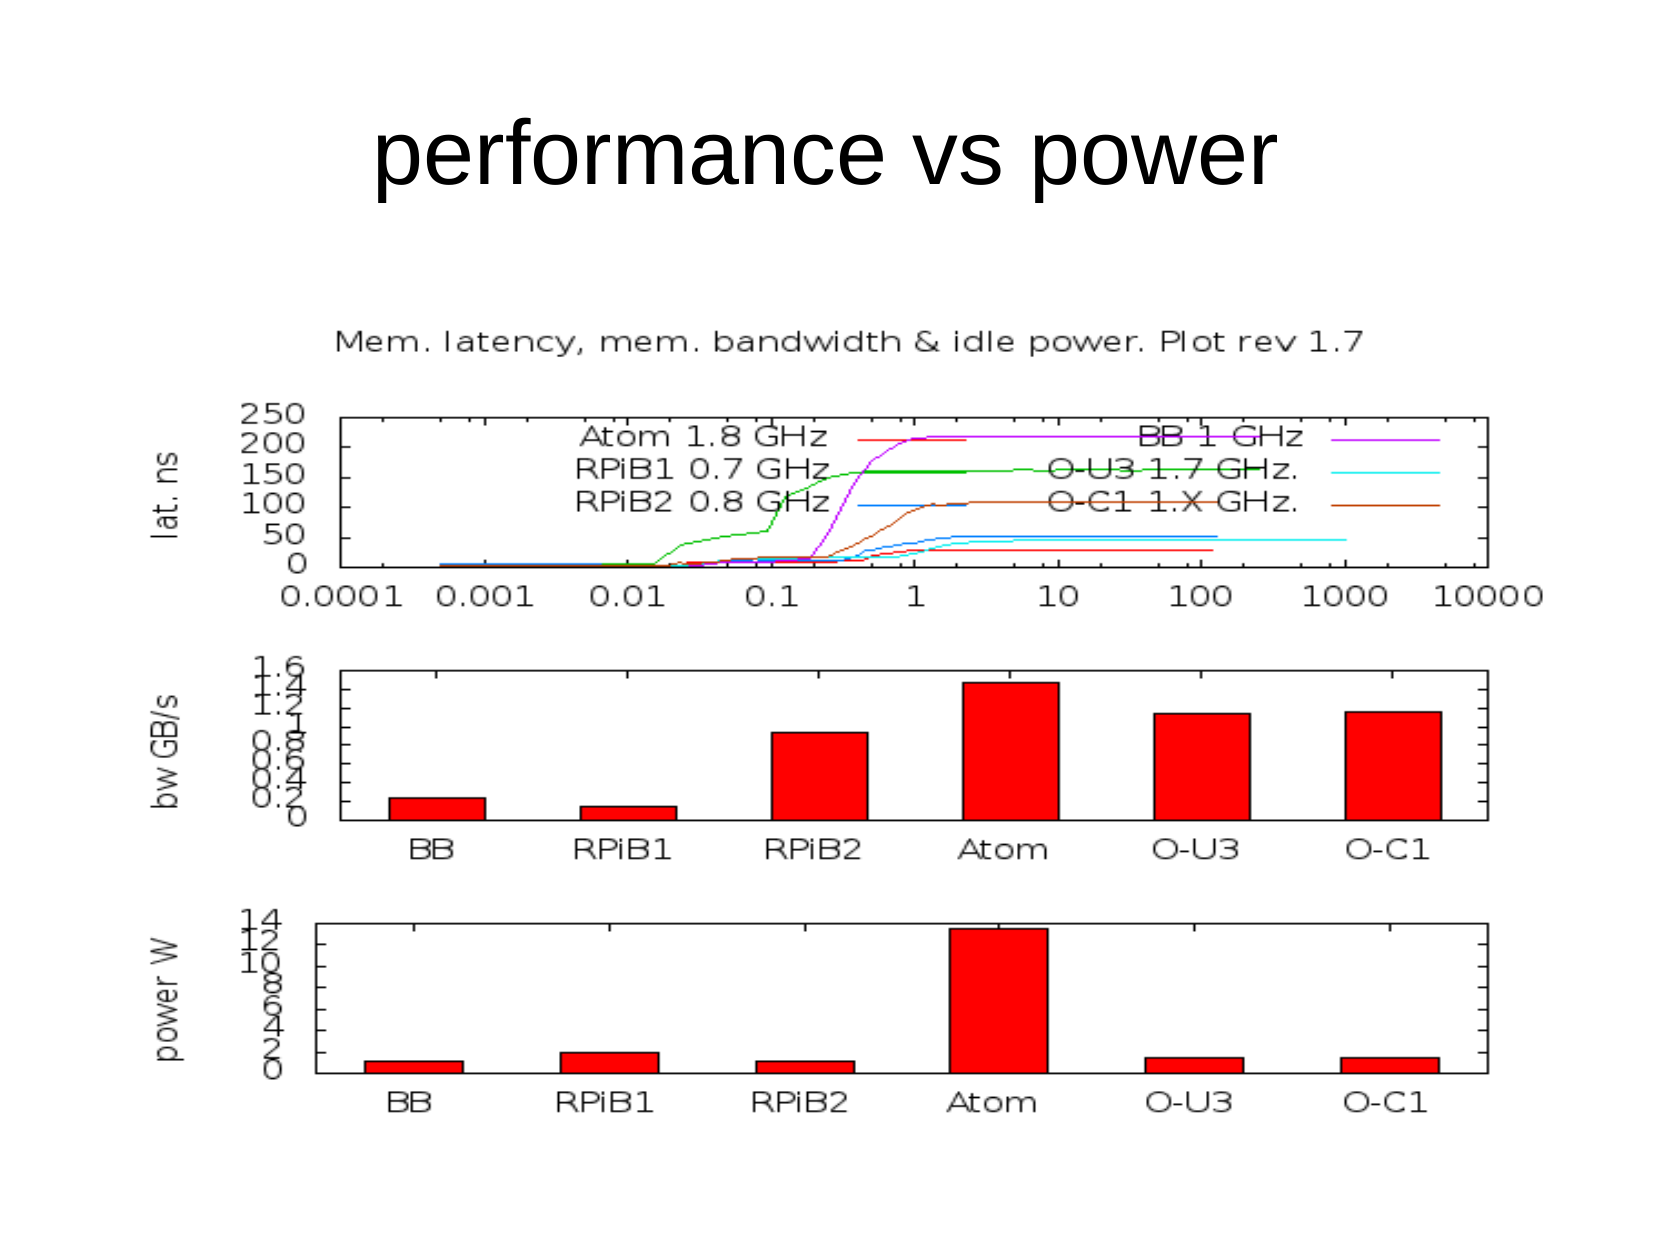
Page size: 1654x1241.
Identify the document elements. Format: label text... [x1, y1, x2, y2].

title performance vs power [82, 49, 1571, 257]
picture [140, 314, 1563, 1141]
